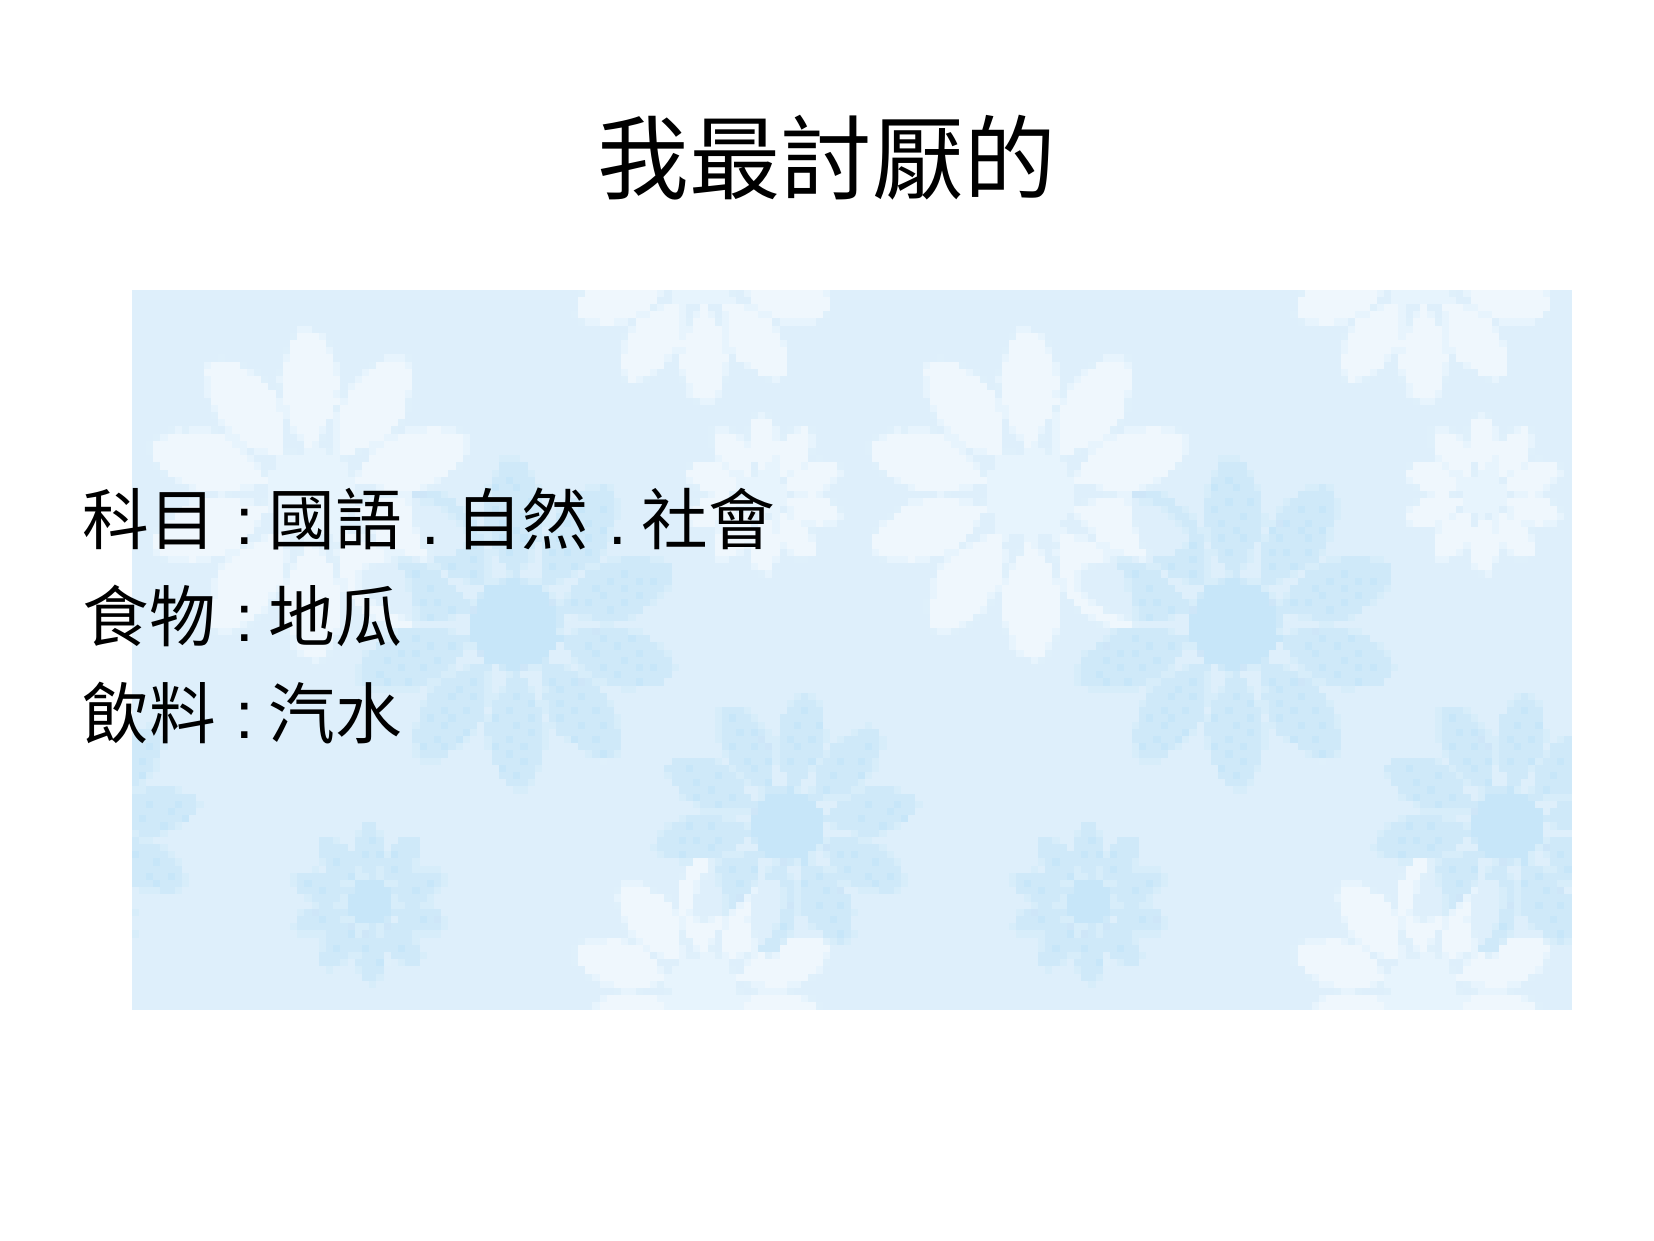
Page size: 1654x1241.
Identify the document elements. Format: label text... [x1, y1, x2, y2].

subtitle 科目:國語.自然.社會 食物:地瓜 飲料:汽水 [82, 290, 1571, 1010]
title 我最討厭的 [82, 49, 1571, 257]
